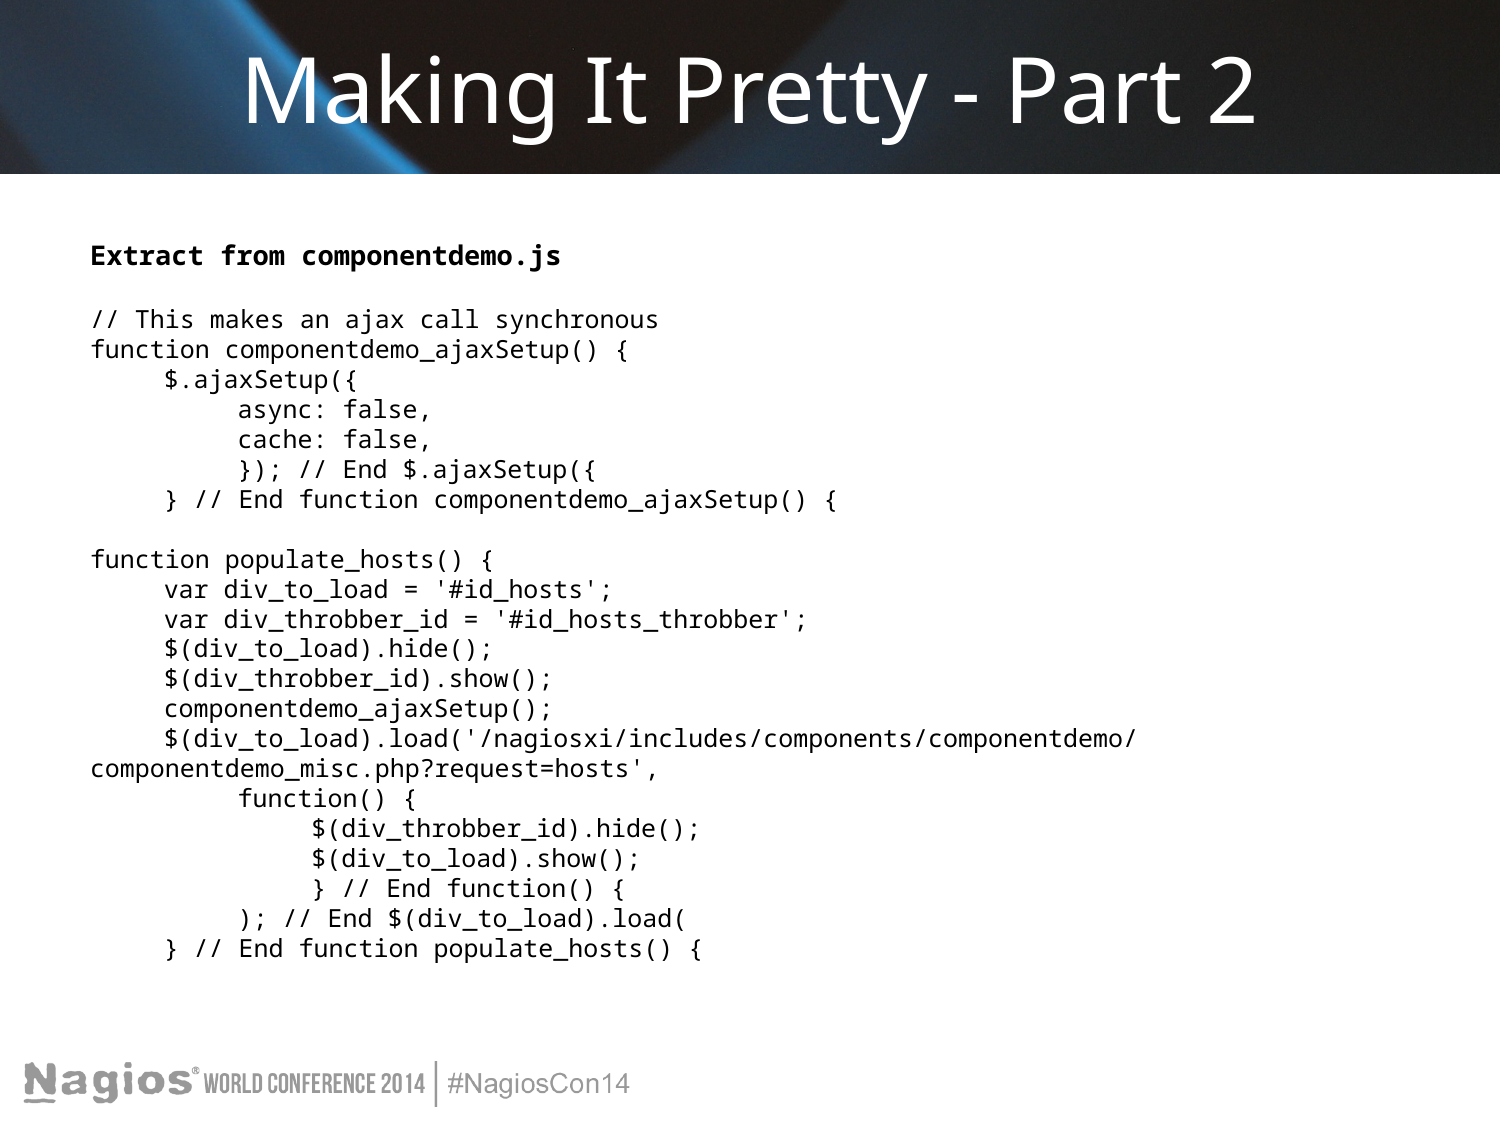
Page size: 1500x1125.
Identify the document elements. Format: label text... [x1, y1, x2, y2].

title Making It Pretty - Part 2 [0, 0, 1500, 174]
picture [12, 1040, 638, 1125]
list Extract from componentdemo.js // This makes an ajax call synchronous function componentdemo_ajaxSetup() { $.ajaxSetup({ async: false, cache: false, }); // End $.ajaxSetup({ } // End function componentdemo_ajaxSetup() { function populate_hosts() { var div_to_load = '#id_hosts'; var div_throbber_id = '#id_hosts_throbber'; $(div_to_load).hide(); $(div_throbber_id).show(); componentdemo_ajaxSetup(); $(div_to_load).load('/nagiosxi/includes/components/componentdemo/componentdemo_misc.php?request=hosts', function() { $(div_throbber_id).hide(); $(div_to_load).show(); } // End function() { ); // End $(div_to_load).load( } // End function populate_hosts() { [75, 231, 1453, 993]
